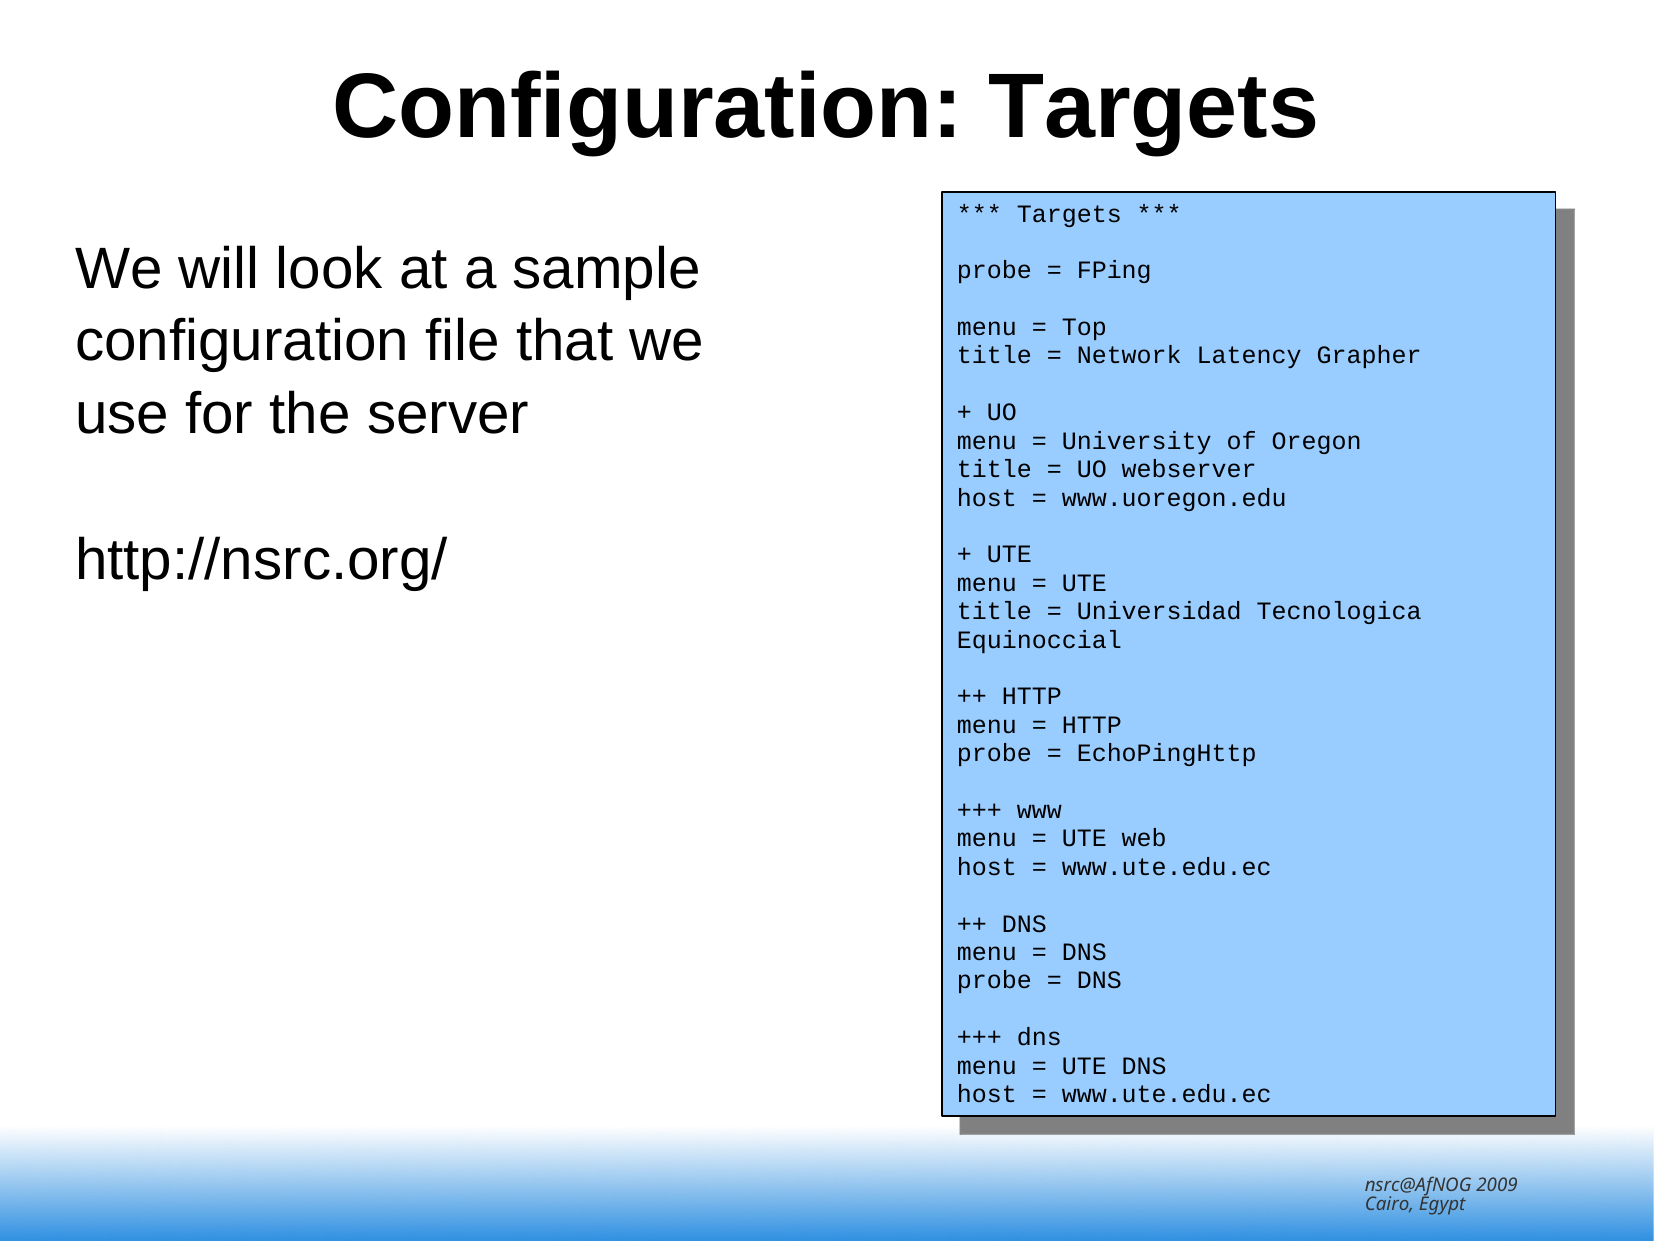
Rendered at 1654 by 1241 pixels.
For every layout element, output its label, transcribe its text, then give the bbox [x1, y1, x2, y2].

text_box We will look at a sample configuration file that we use for the server http://nsrc.org/ [60, 219, 737, 599]
text_box *** Targets *** probe = FPing menu = Top title = Network Latency Grapher + UO menu = University of Oregon title = UO webserver host = www.uoregon.edu + UTE menu = UTE title = Universidad Tecnologica Equinoccial ++ HTTP menu = HTTP probe = EchoPingHttp +++ www menu = UTE web host = www.ute.edu.ec ++ DNS menu = DNS probe = DNS +++ dns menu = UTE DNS host = www.ute.edu.ec [942, 191, 1556, 1116]
title Configuration: Targets [82, 19, 1571, 188]
picture [0, 1124, 1654, 1241]
